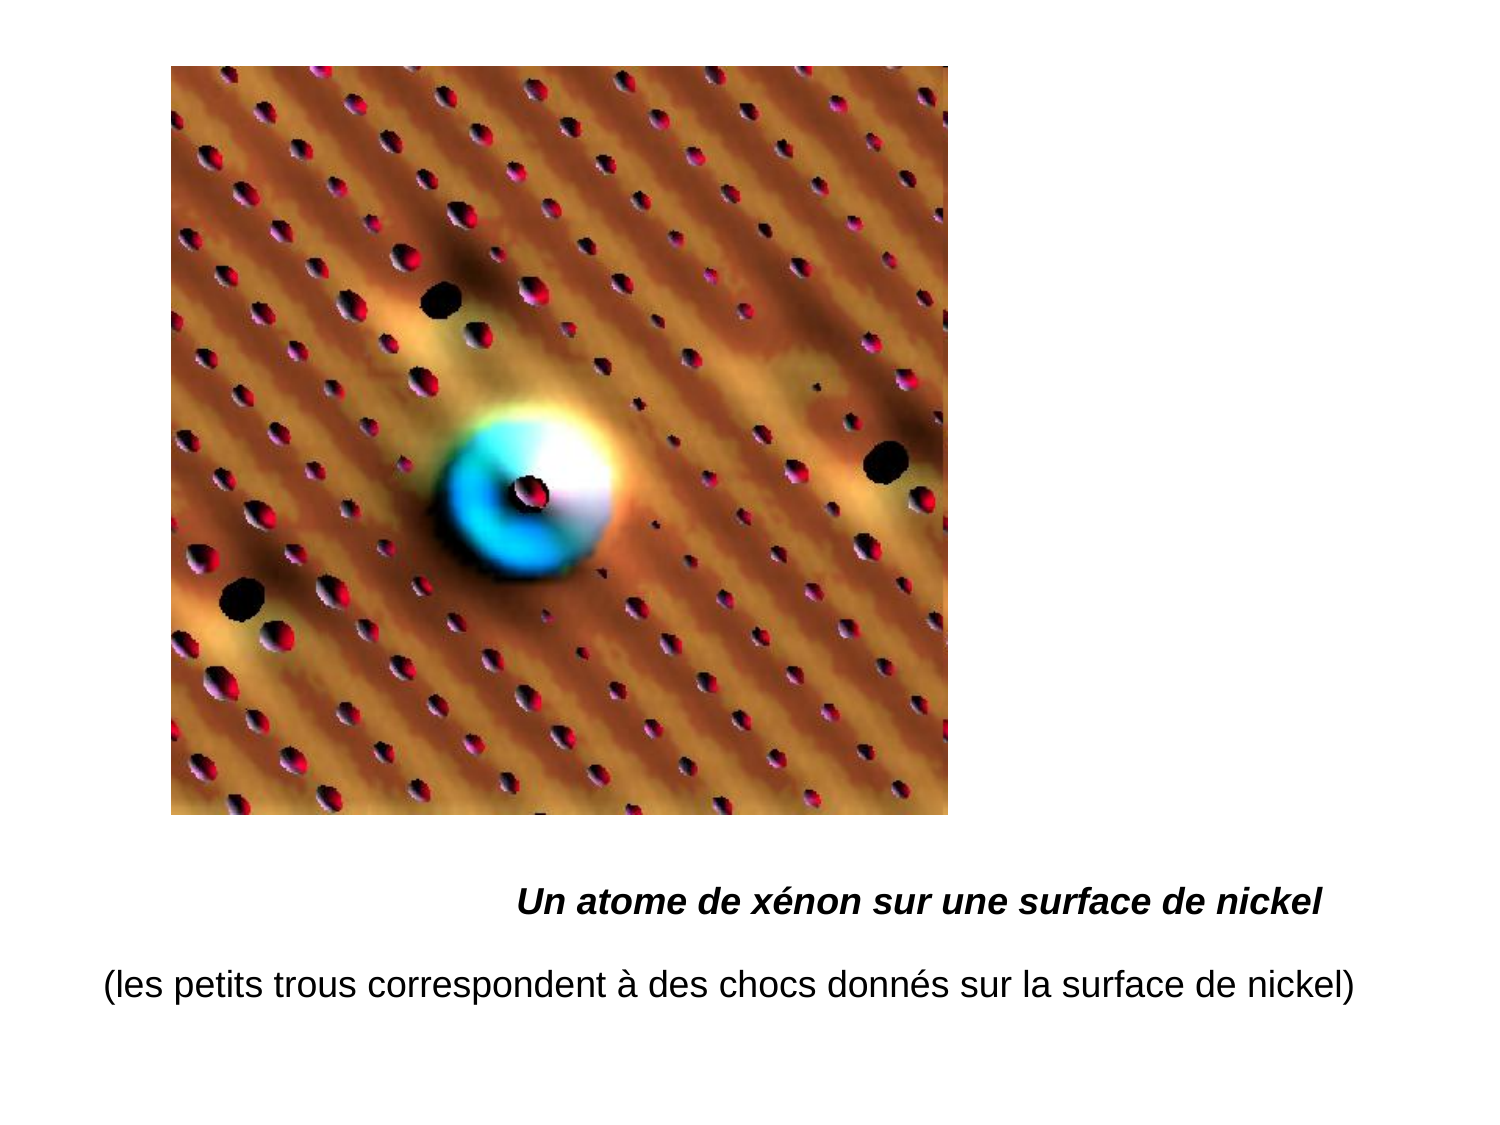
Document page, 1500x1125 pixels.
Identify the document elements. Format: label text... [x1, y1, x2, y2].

picture [171, 66, 948, 815]
text_box (les petits trous correspondent à des chocs donnés sur la surface de nickel) [88, 952, 1382, 1013]
text_box Un atome de xénon sur une surface de nickel [501, 869, 1349, 930]
